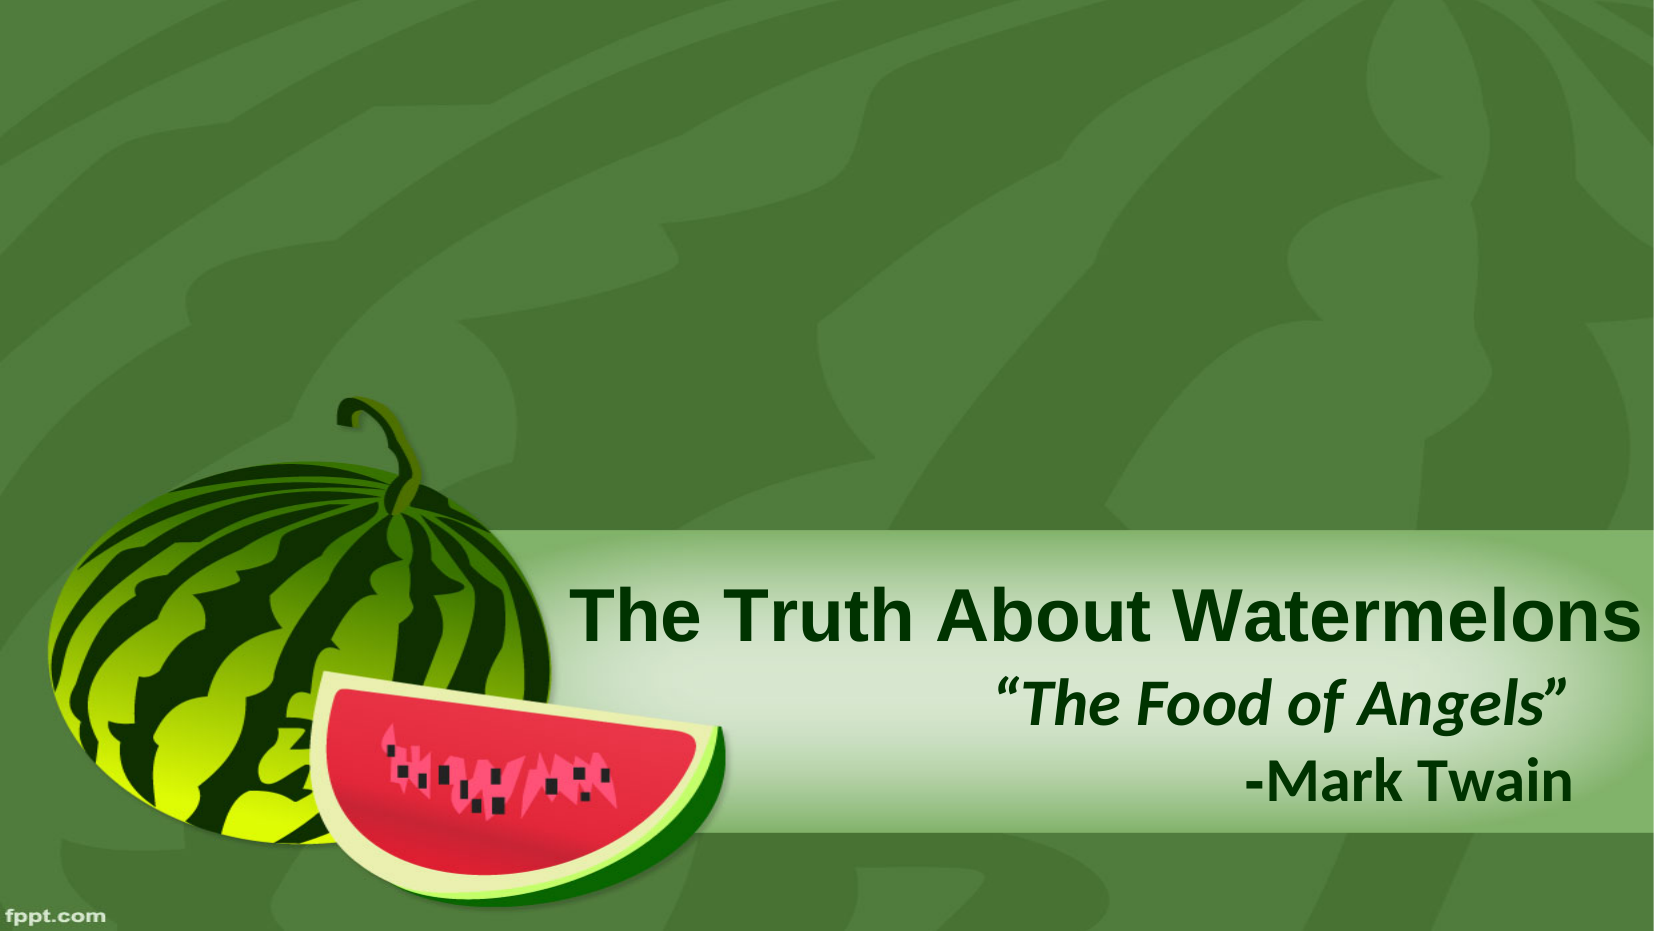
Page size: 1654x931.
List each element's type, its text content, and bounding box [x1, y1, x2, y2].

picture [0, 0, 1654, 931]
text_box “The Food of Angels” -Mark Twain [709, 670, 1590, 803]
title The Truth About Watermelons [428, 540, 1654, 682]
